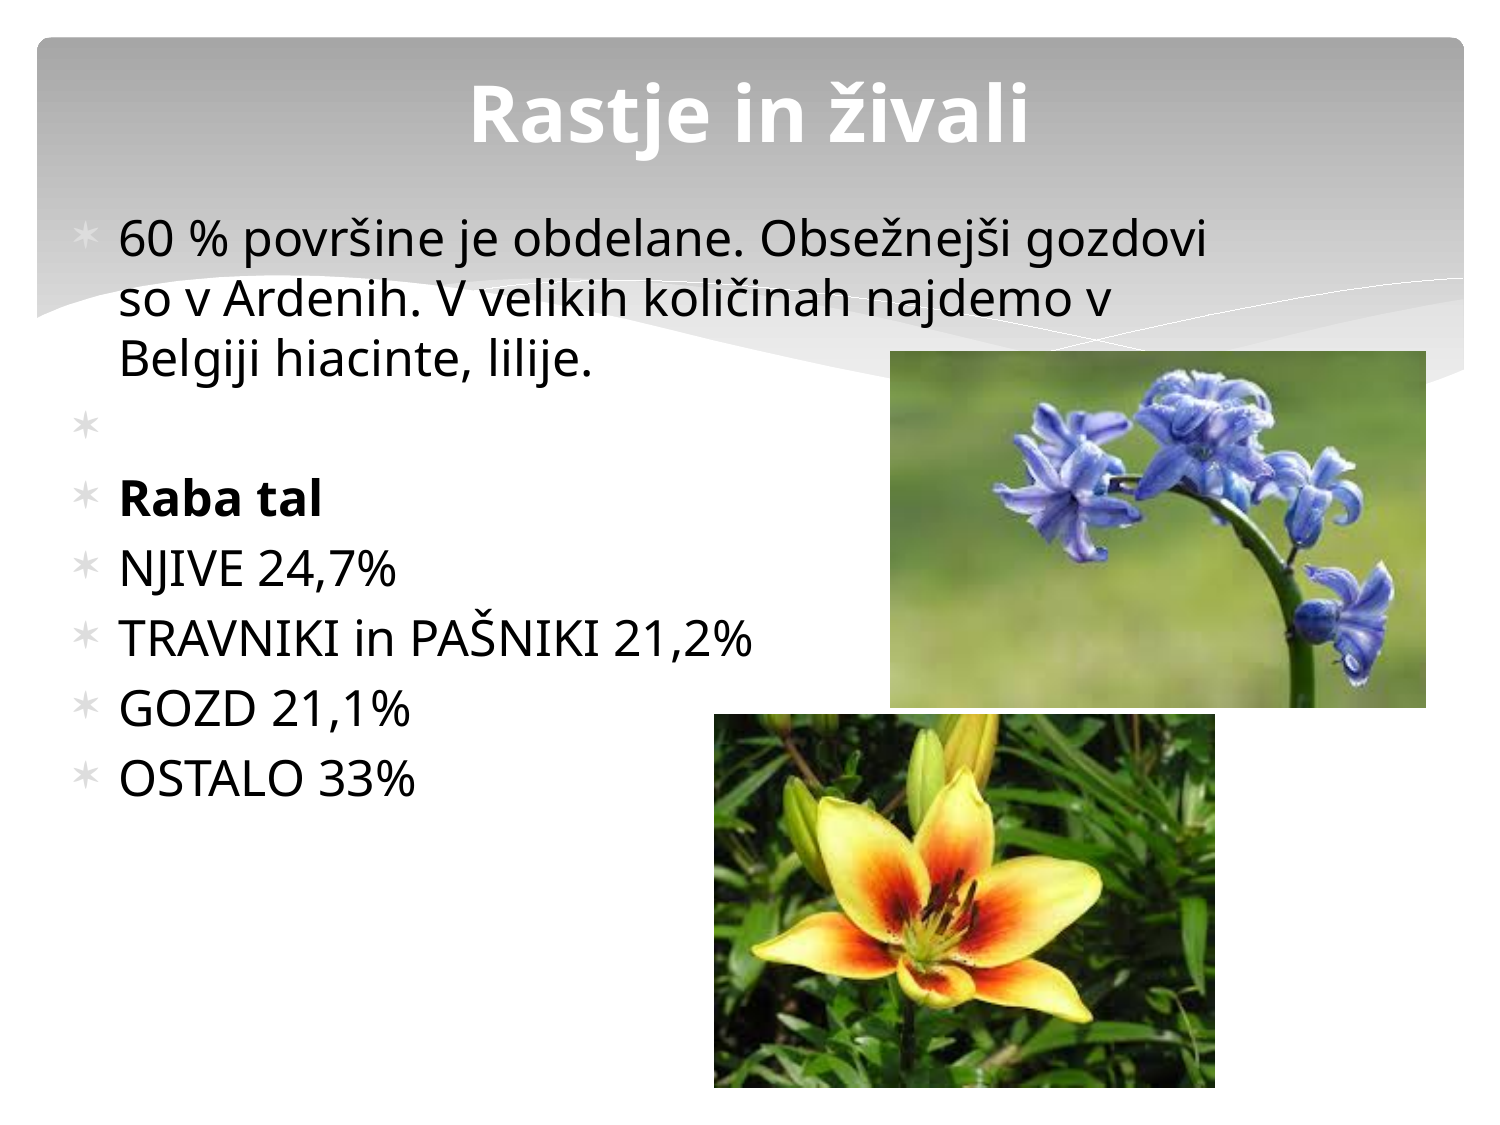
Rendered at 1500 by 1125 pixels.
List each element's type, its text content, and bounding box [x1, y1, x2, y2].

list 60 % površine je obdelane. Obsežnejši gozdovi so v Ardenih. V velikih količinah najdemo v Belgiji hiacinte, lilije. Raba tal NJIVE 24,7% TRAVNIKI in PAŠNIKI 21,2% GOZD 21,1% OSTALO 33% [58, 199, 1274, 958]
picture [890, 351, 1426, 708]
picture [714, 714, 1215, 1088]
title Rastje in živali [75, 55, 1425, 261]
